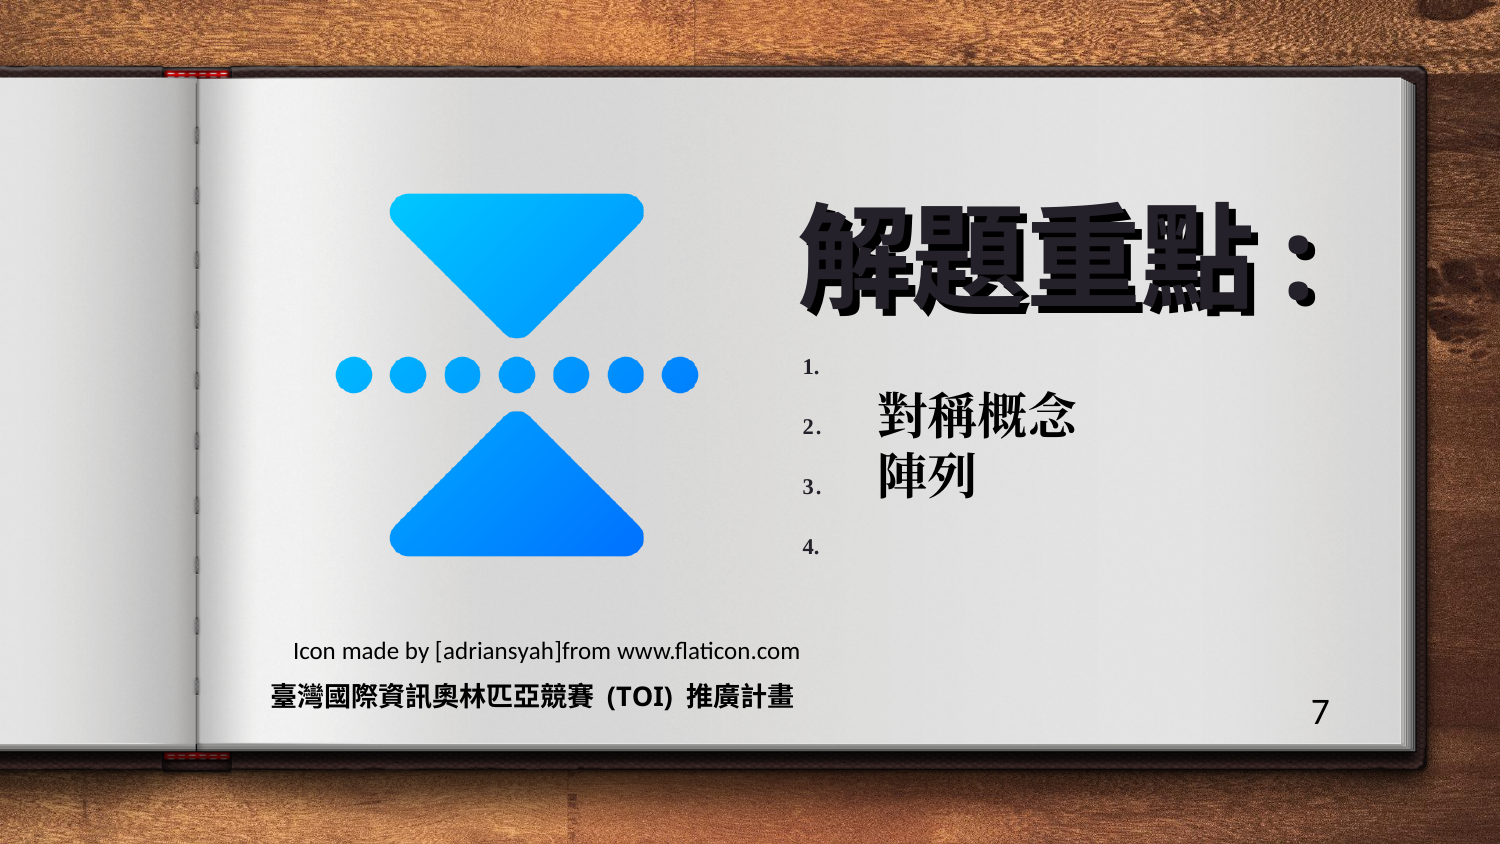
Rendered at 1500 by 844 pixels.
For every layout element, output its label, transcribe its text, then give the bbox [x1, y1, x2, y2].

title 解題重點: [782, 146, 1313, 338]
text_box Icon made by [adriansyah]from www.flaticon.com [278, 627, 867, 672]
text_box [1295, 672, 1386, 737]
subtitle 對稱概念 陣列 [787, 309, 1341, 584]
picture [299, 157, 734, 592]
